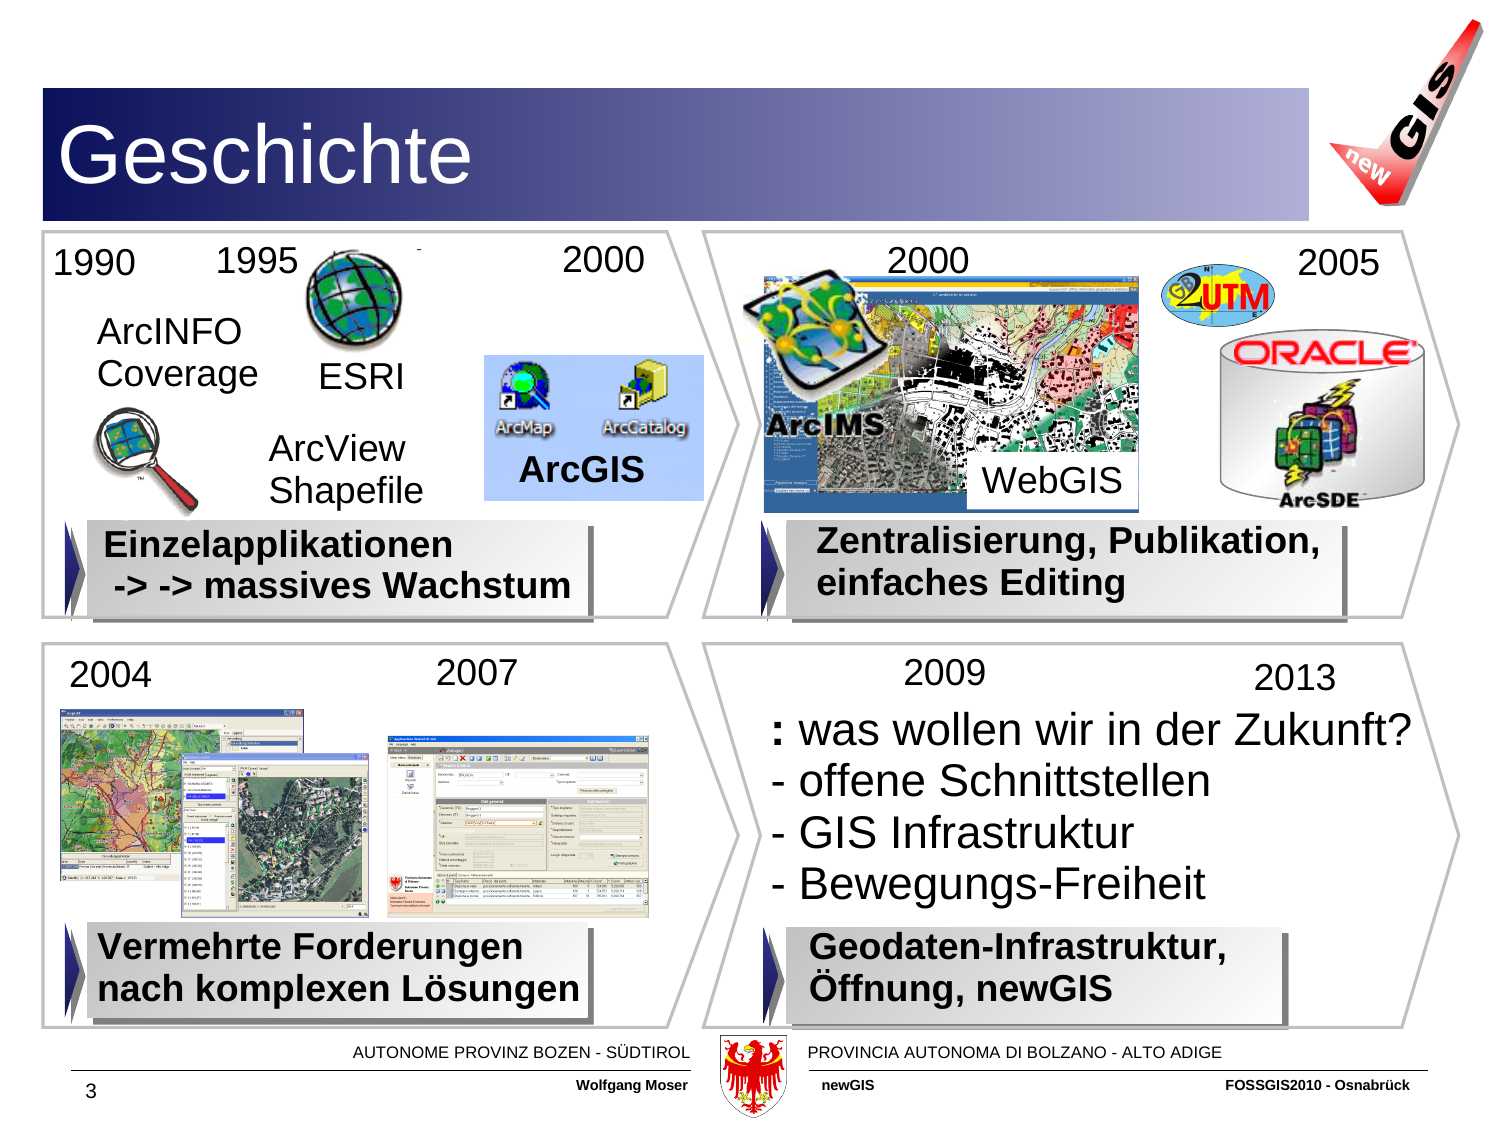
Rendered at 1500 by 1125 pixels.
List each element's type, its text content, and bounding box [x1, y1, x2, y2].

picture [1161, 264, 1275, 327]
text_box WebGIS [966, 451, 1139, 510]
text_box 1995 [200, 231, 314, 290]
text_box 2000 [547, 230, 661, 289]
text_box Geschichte [42, 88, 1309, 221]
text_box ESRI [303, 347, 421, 406]
text_box Vermehrte Forderungen nach komplexen Lösungen [82, 917, 609, 1018]
text_box : was wollen wir in der Zukunft? - offene Schnittstellen - GIS Infrastruktur - Bewegungs-Freiheit [755, 696, 1428, 917]
picture [296, 249, 422, 356]
text_box 1990 [37, 233, 151, 291]
text_box ArcView Shapefile [253, 420, 440, 515]
text_box 2007 [421, 643, 534, 702]
text_box 2004 [54, 645, 168, 703]
text_box [64, 520, 80, 615]
text_box 2000 [872, 231, 985, 276]
picture [60, 709, 369, 918]
text_box 2005 [1282, 233, 1396, 291]
text_box 2009 [888, 643, 1002, 696]
picture [742, 269, 1139, 513]
text_box ArcGIS [503, 441, 661, 499]
picture [720, 1035, 787, 1118]
text_box [1220, 354, 1424, 500]
picture [1328, 18, 1485, 207]
text_box [786, 520, 1342, 615]
text_box [763, 927, 779, 1024]
text_box [761, 520, 778, 615]
picture [387, 735, 649, 918]
text_box 2013 [1238, 648, 1352, 696]
picture [82, 407, 202, 521]
text_box [64, 922, 80, 1018]
picture [484, 355, 704, 502]
text_box Einzelapplikationen -> -> massives Wachstum [88, 515, 588, 615]
text_box [786, 927, 1282, 1024]
text_box Geodaten-Infrastruktur, Öffnung, newGIS [793, 917, 1243, 1018]
picture [1274, 378, 1367, 508]
text_box ArcINFO Coverage [82, 302, 274, 402]
text_box Zentralisierung, Publikation, einfaches Editing [801, 511, 1337, 612]
picture [1234, 340, 1418, 366]
